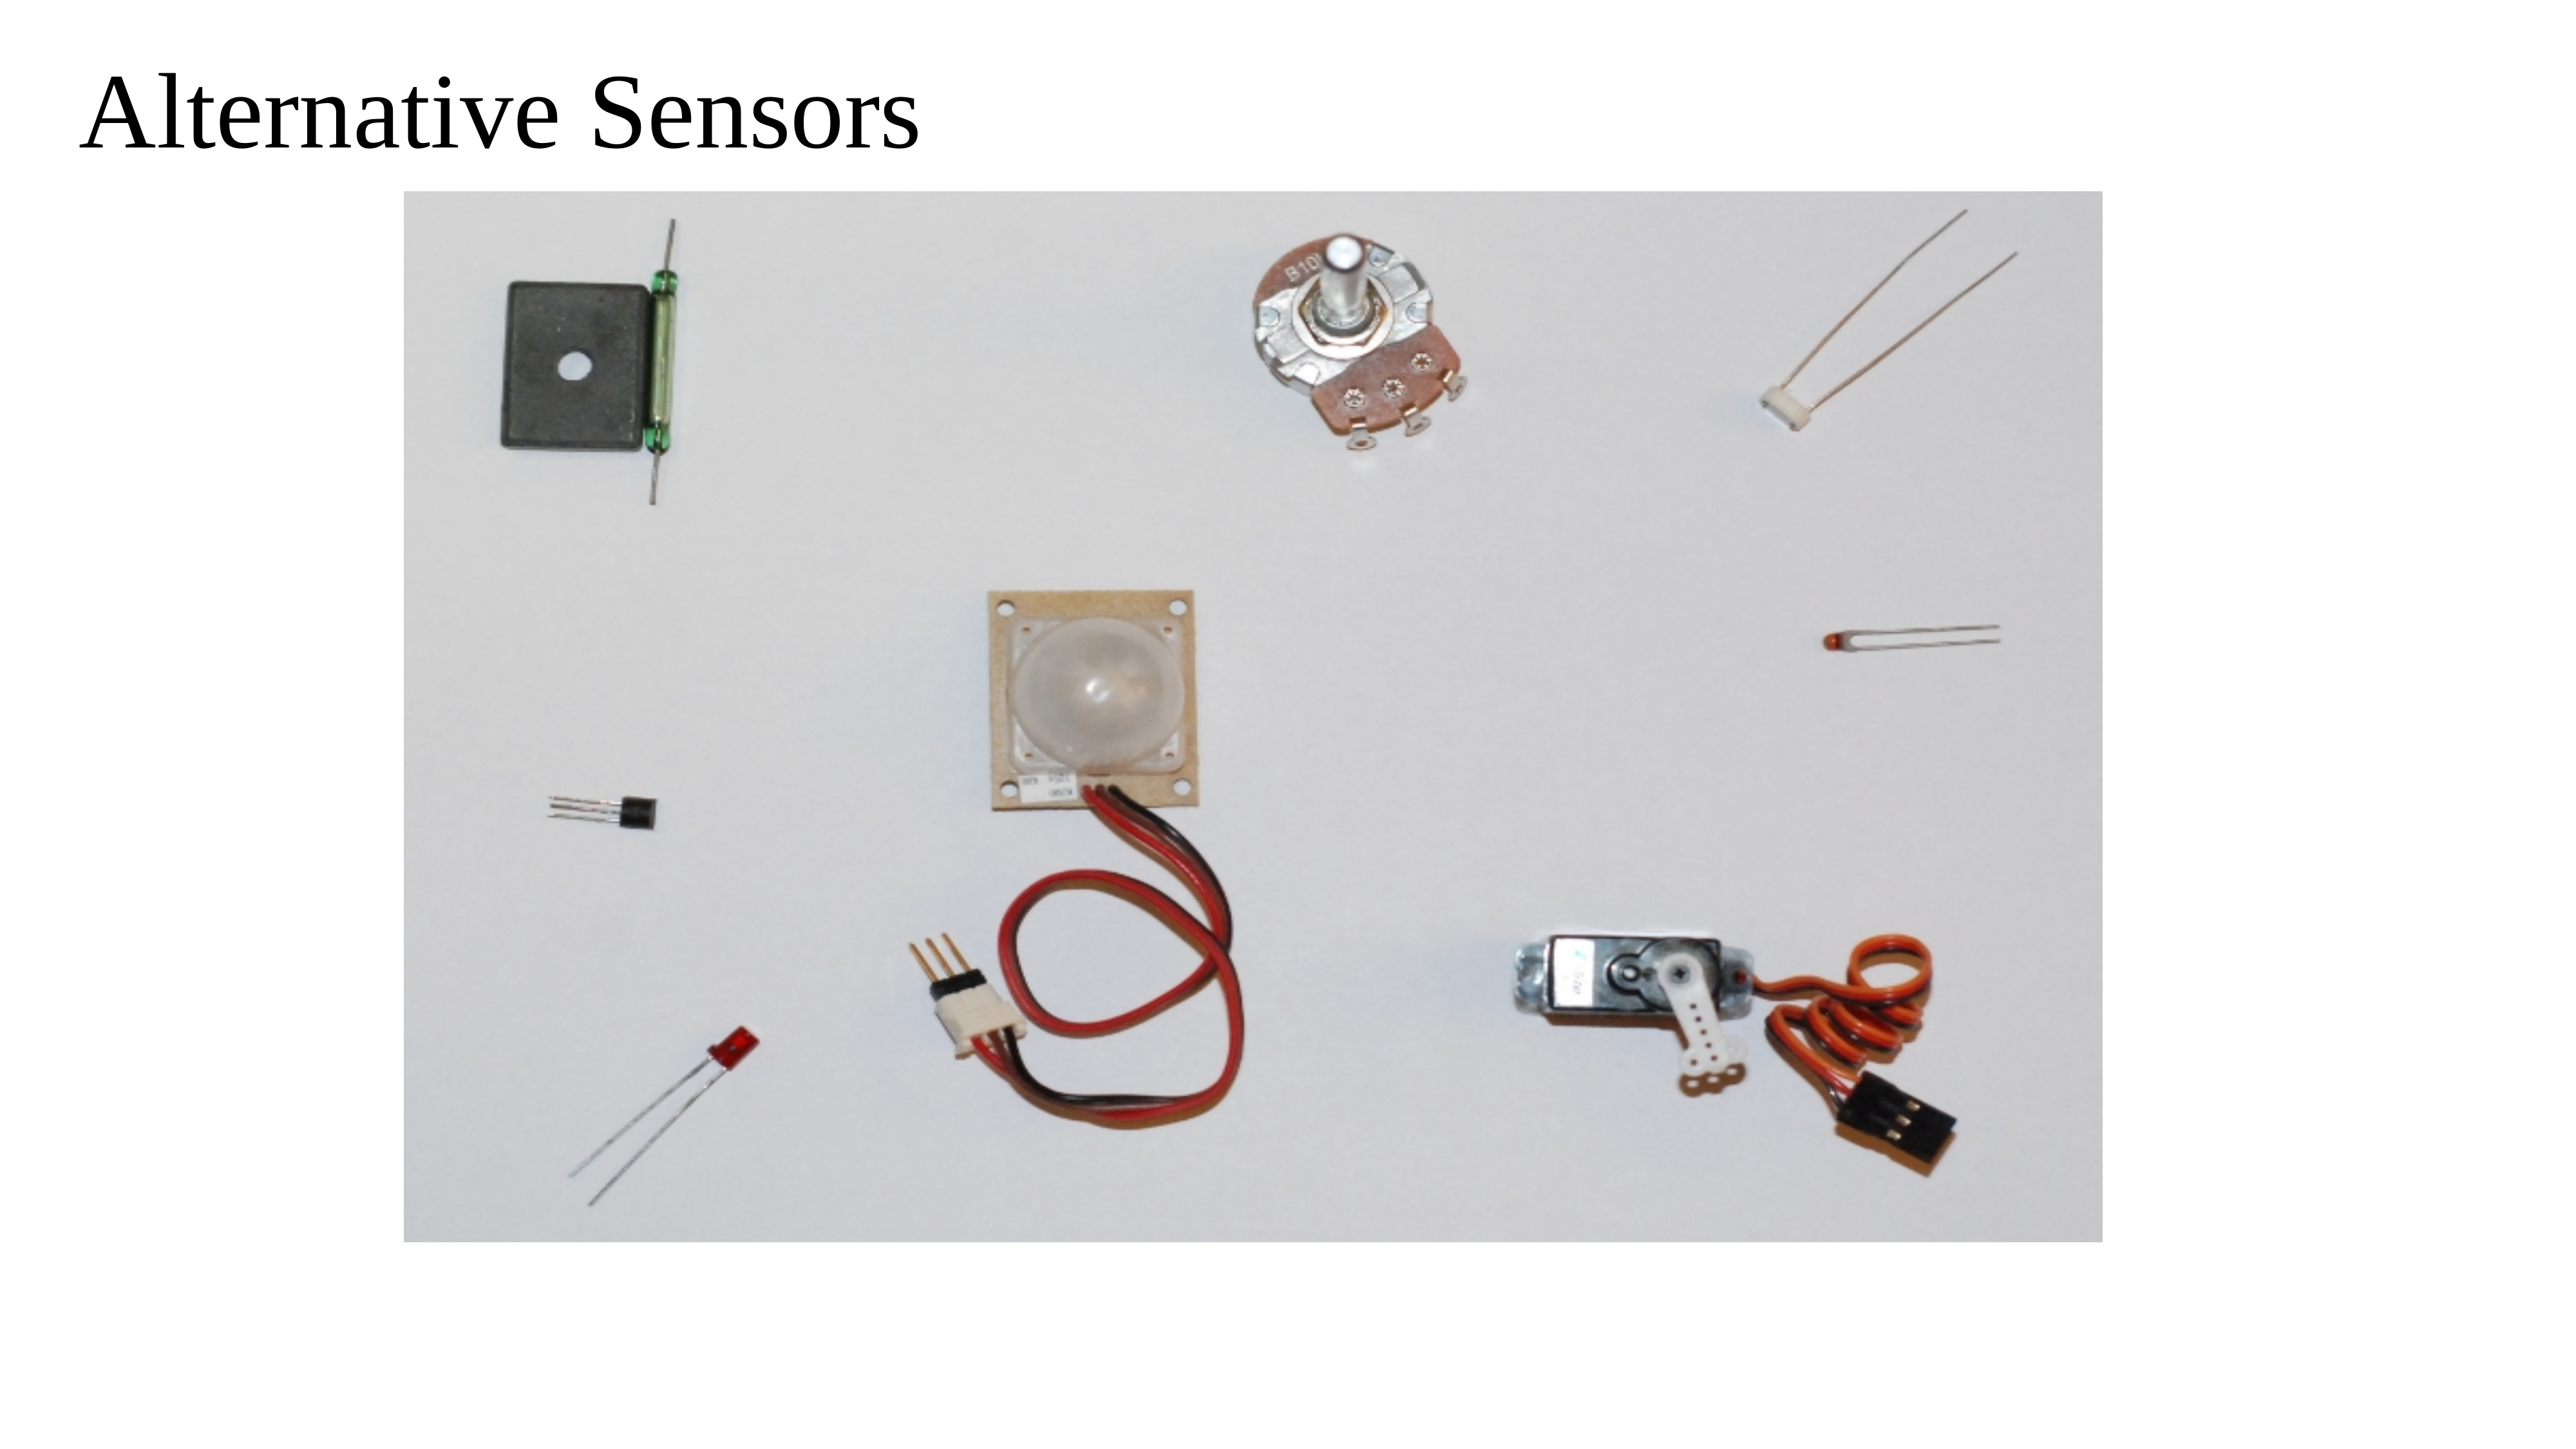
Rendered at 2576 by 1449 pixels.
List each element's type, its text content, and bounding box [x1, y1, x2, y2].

picture [404, 191, 2103, 1242]
title Alternative Sensors [73, 17, 2503, 192]
